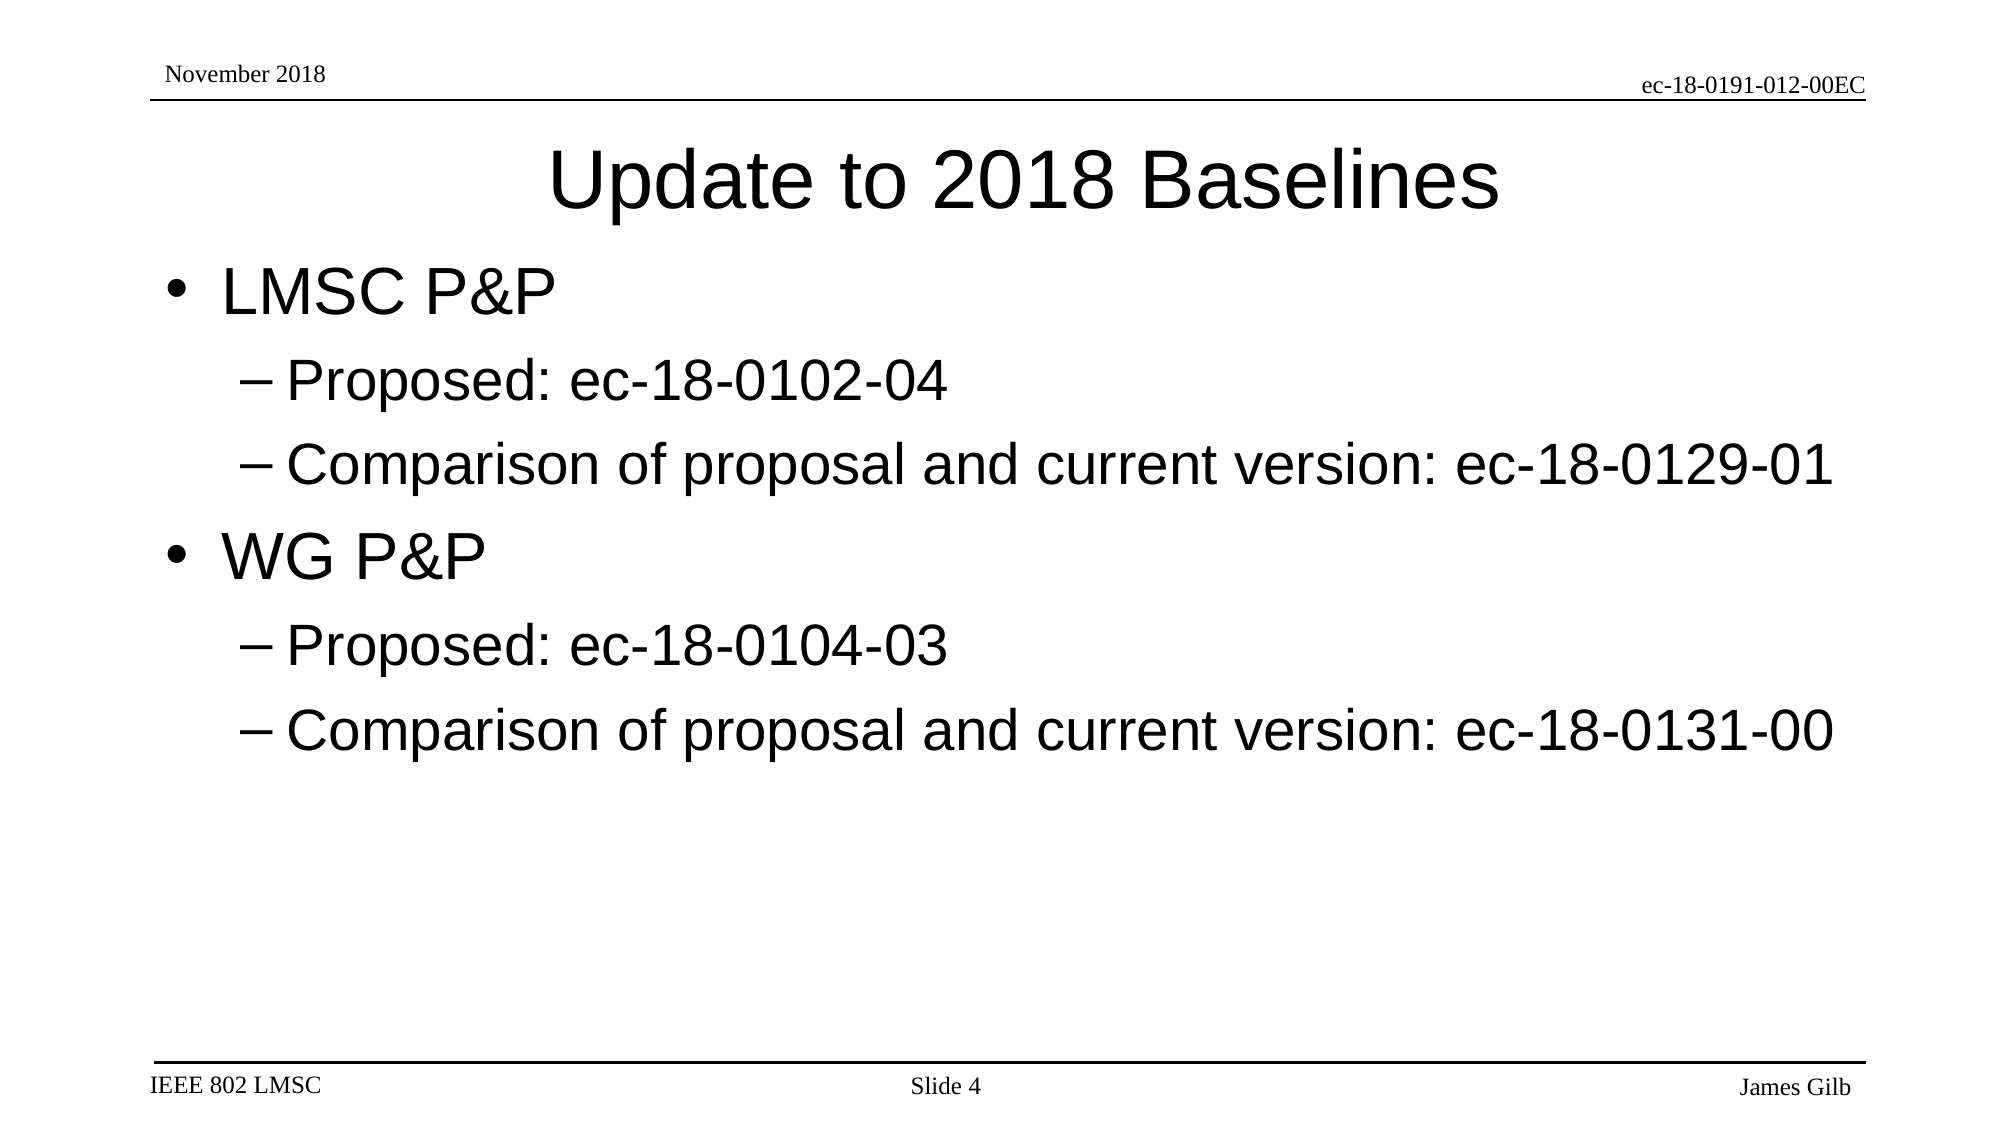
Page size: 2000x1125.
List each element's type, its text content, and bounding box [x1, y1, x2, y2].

title Update to 2018 Baselines [149, 112, 1900, 238]
list LMSC P&P Proposed: ec-18-0102-04 Comparison of proposal and current version: ec-18-0129-01 WG P&P Proposed: ec-18-0104-03 Comparison of proposal and current version: ec-18-0131-00 [149, 239, 1900, 1051]
